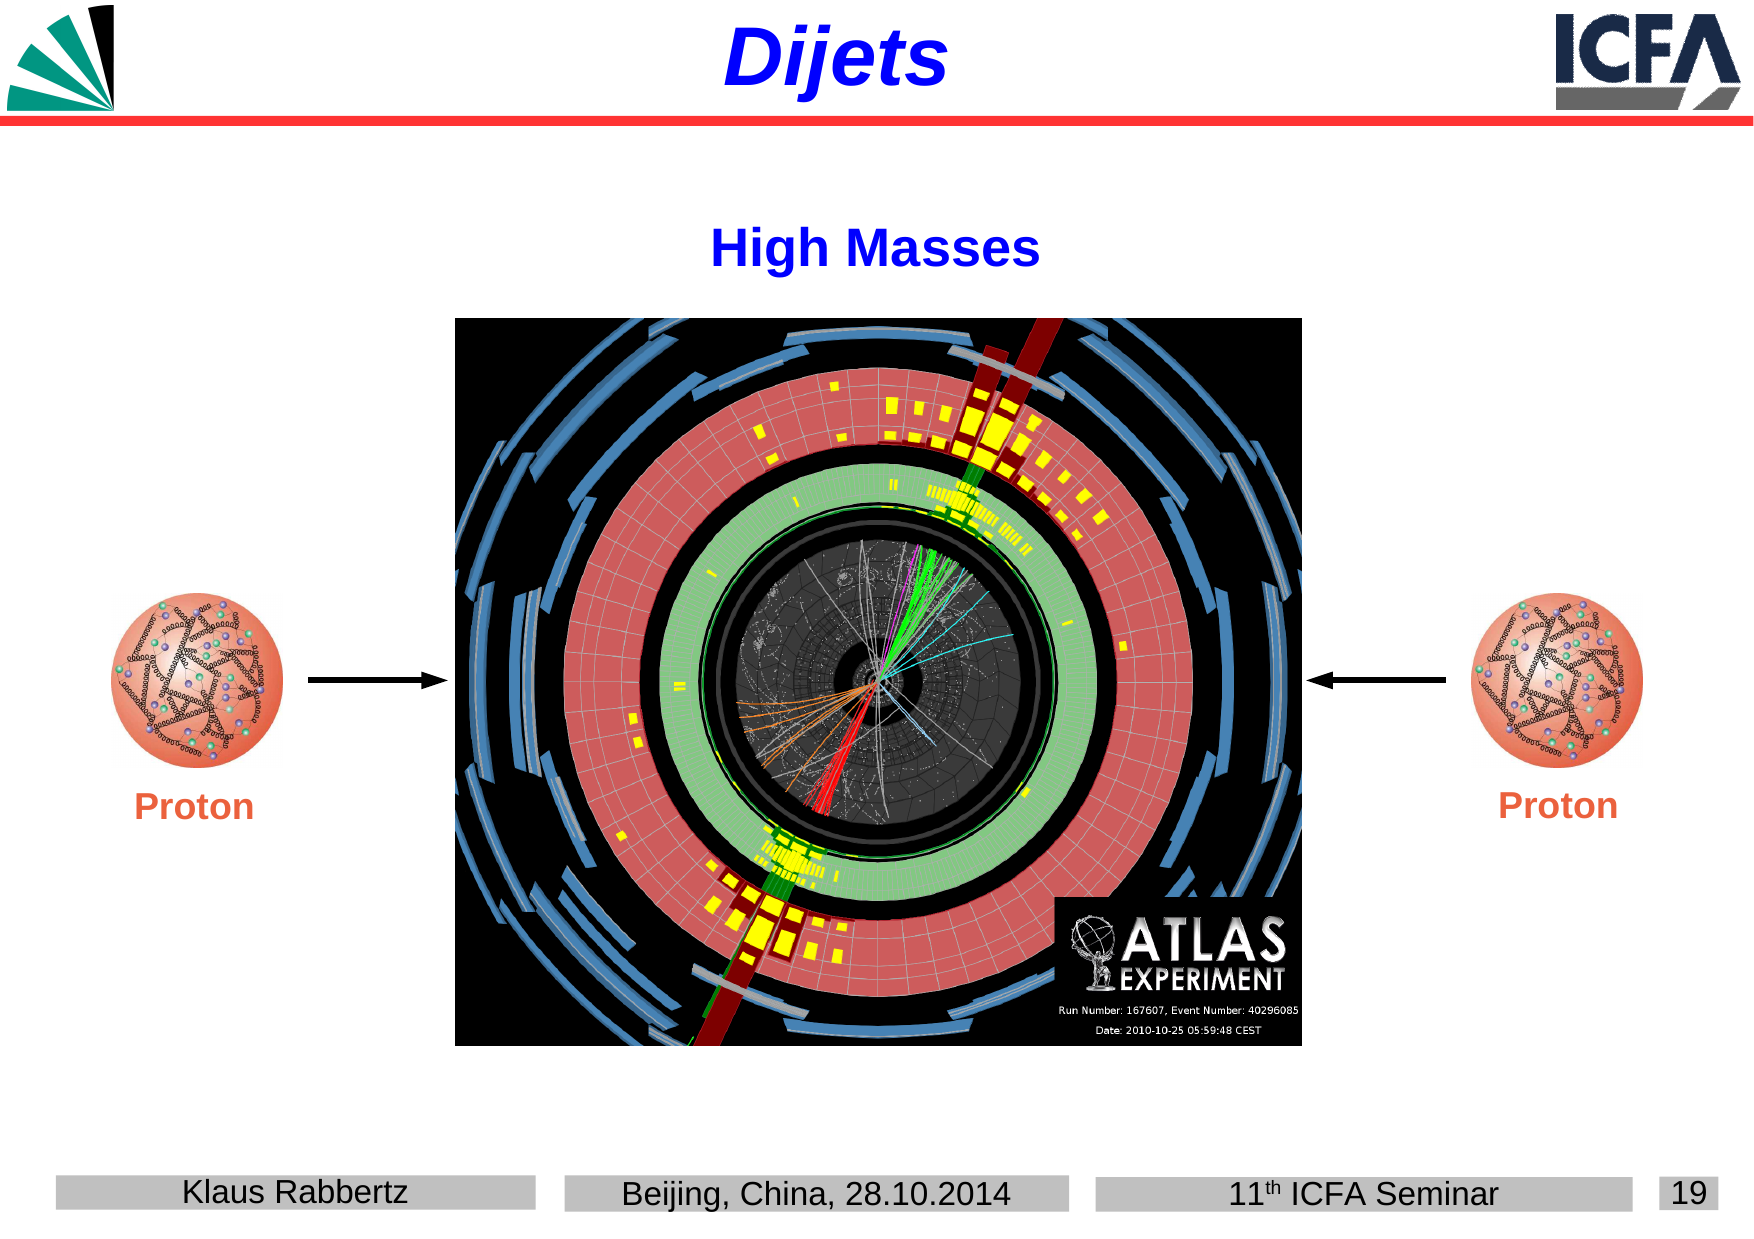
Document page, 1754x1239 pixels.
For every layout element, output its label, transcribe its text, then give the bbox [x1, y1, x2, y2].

text_box Proton [122, 779, 269, 834]
picture [1556, 14, 1741, 110]
text_box High Masses [698, 212, 1055, 285]
picture [111, 593, 283, 769]
title Dijets [129, 0, 1545, 114]
picture [455, 318, 1302, 1046]
picture [7, 5, 114, 112]
picture [1471, 593, 1643, 769]
text_box Proton [1486, 778, 1632, 834]
